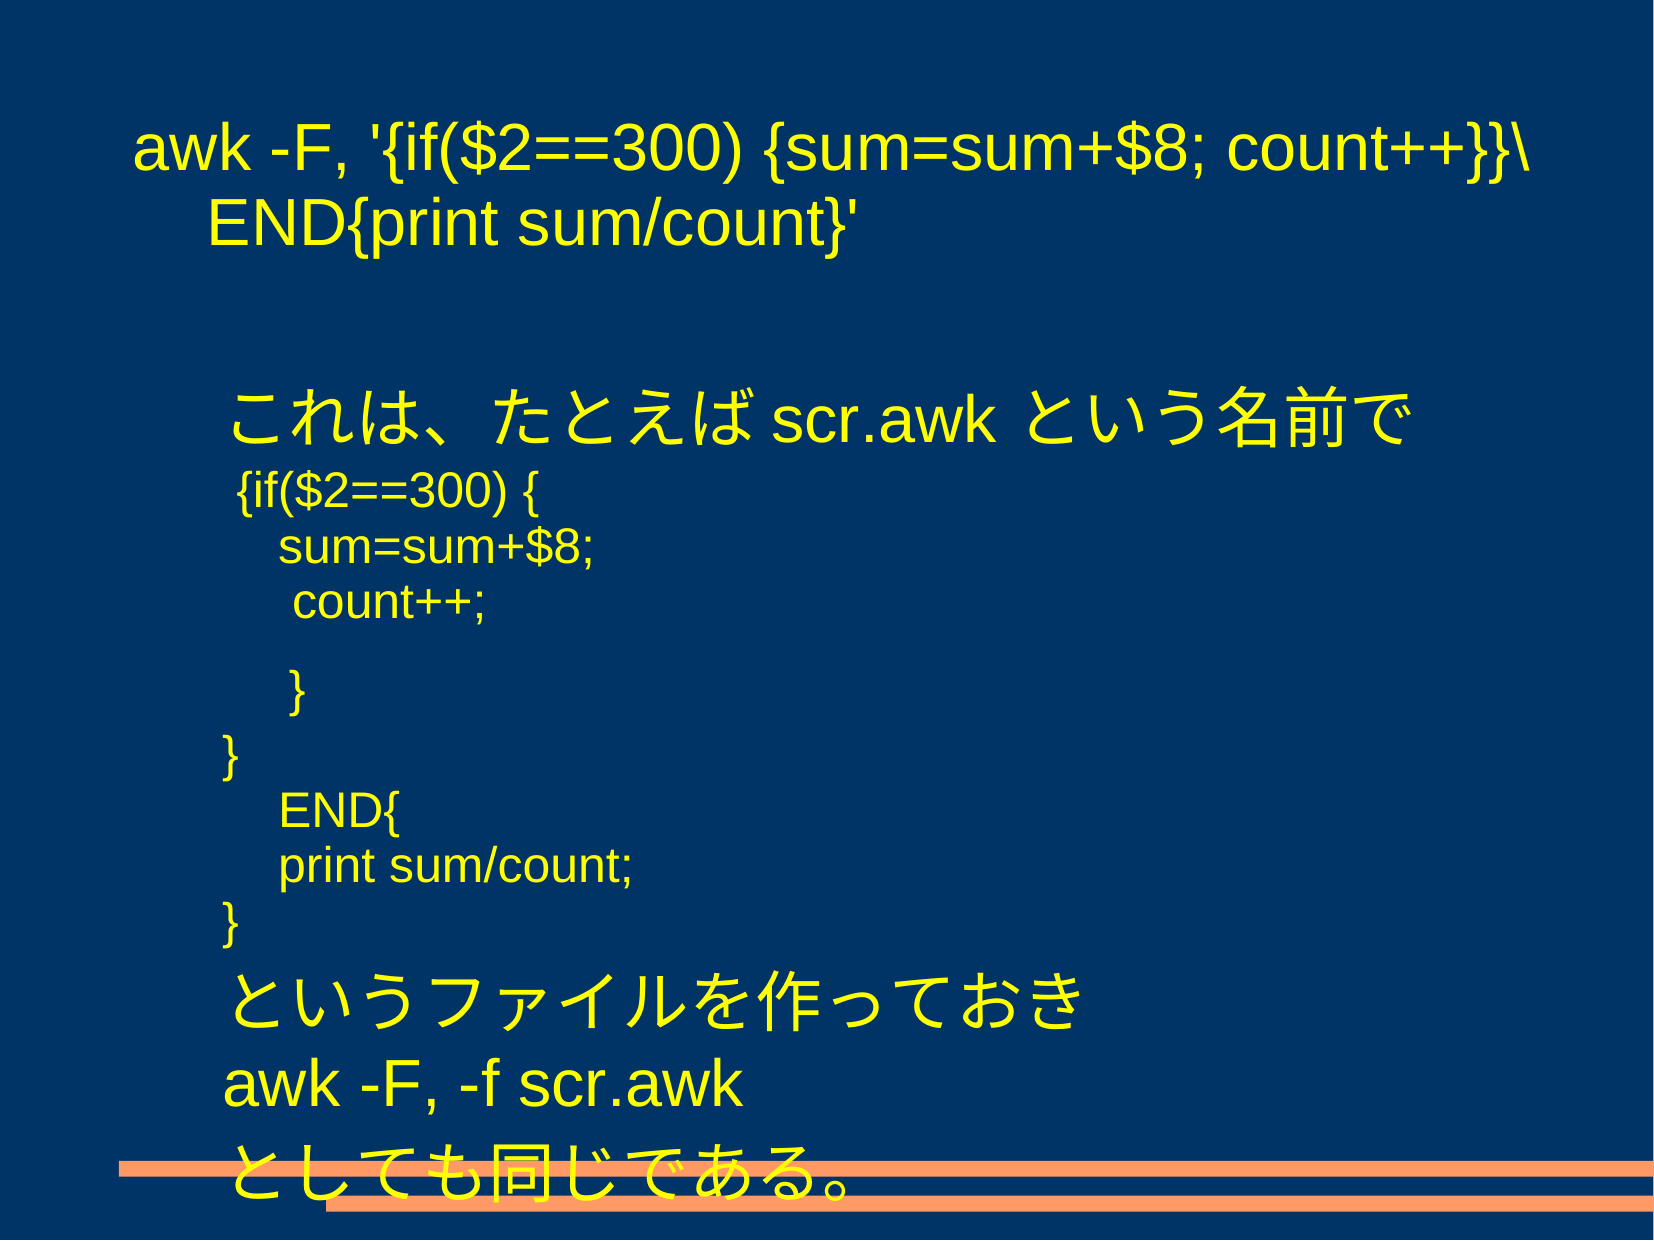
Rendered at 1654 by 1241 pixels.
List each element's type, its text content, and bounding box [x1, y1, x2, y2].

text_box awk -F, '{if($2==300) {sum=sum+$8; count++}}\ END{print sum/count}' [118, 102, 1547, 267]
text_box これは、たとえば scr.awk という名前で {if($2==300) { sum=sum+$8; count++; } } END{ print sum/count; } というファイルを作っておき awk -F, -f scr.awk としても同じである。 [207, 357, 1328, 1115]
